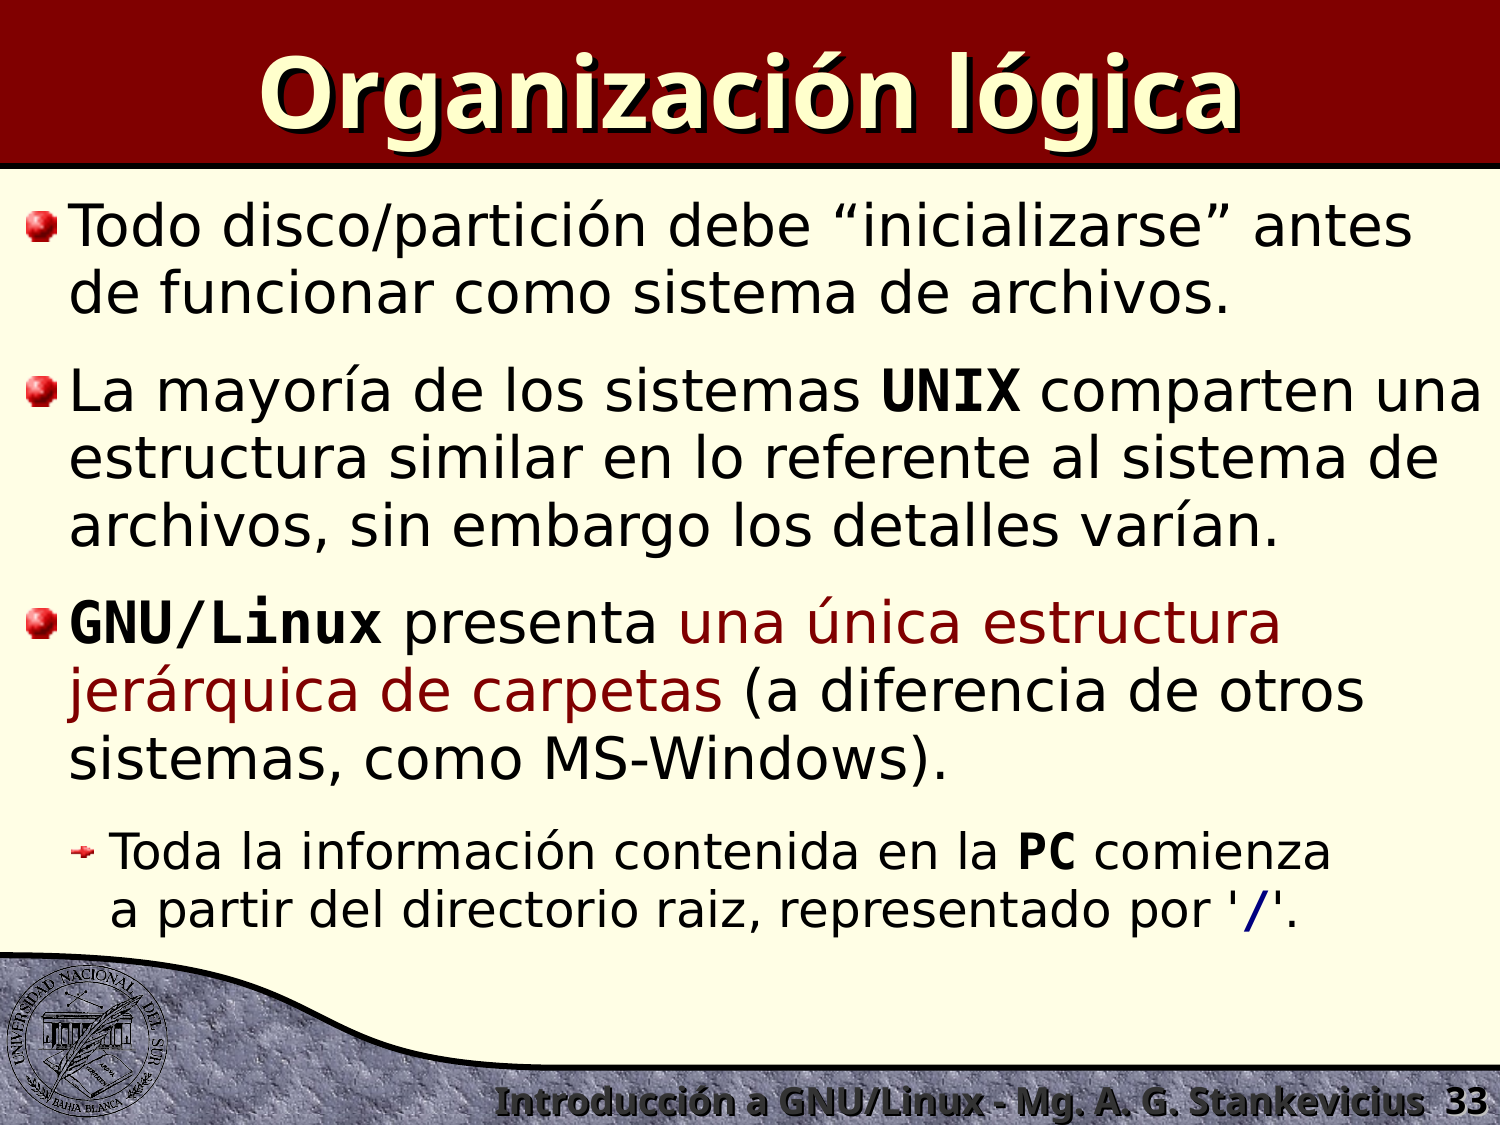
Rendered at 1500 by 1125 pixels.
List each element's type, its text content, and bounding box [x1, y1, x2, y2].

picture [0, 956, 1500, 1125]
title Organización lógica [15, 12, 1485, 153]
list Todo disco/partición debe “inicializarse” antes de funcionar como sistema de archivos. La mayoría de los sistemas UNIX comparten una estructura similar en lo referente al sistema de archivos, sin embargo los detalles varían. GNU/Linux presenta una única estructura jerárquica de carpetas (a diferencia de otros sistemas, como MS-Windows). Toda la información contenida en la PC comienza a partir del directorio raiz, representado por '/'. [11, 192, 1486, 943]
picture [1059, 1100, 1065, 1110]
